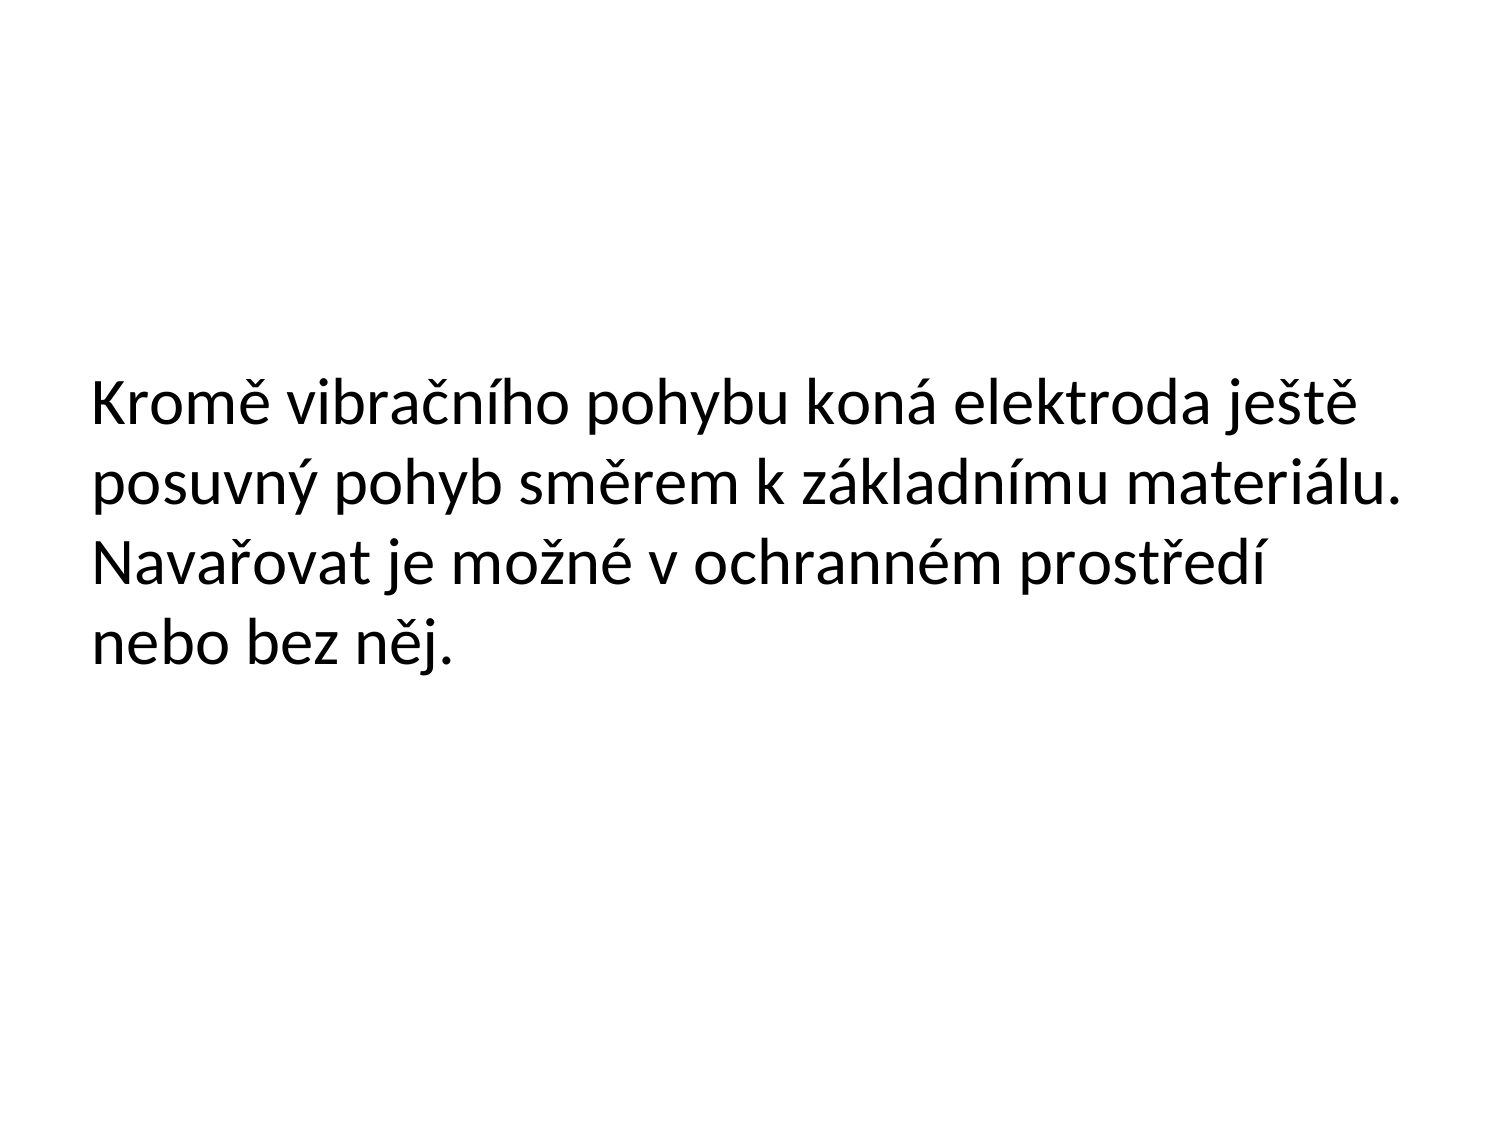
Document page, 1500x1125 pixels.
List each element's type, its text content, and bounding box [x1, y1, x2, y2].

list Kromě vibračního pohybu koná elektroda ještě posuvný pohyb směrem k základnímu materiálu. Navařovat je možné v ochranném prostředí nebo bez něj. [76, 350, 1427, 879]
